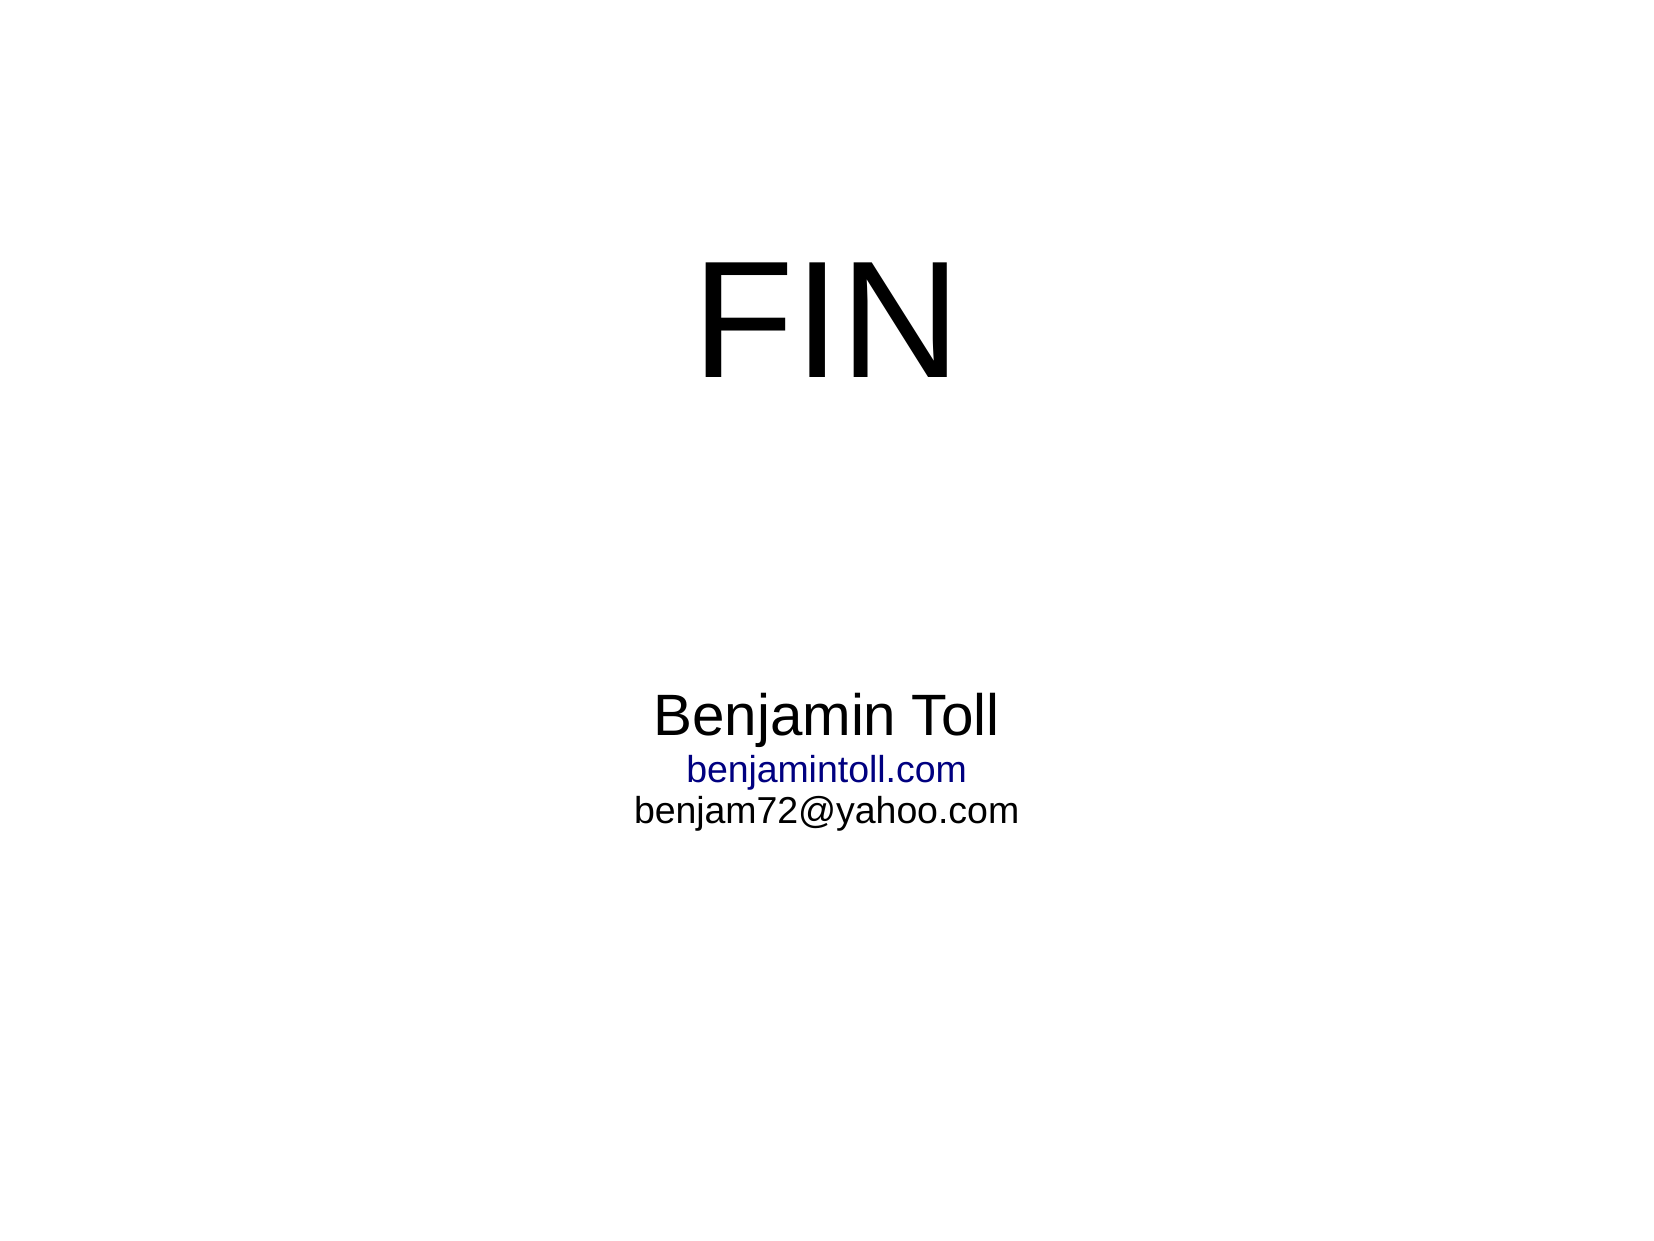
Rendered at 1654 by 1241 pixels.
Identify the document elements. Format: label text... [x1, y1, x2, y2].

subtitle FIN Benjamin Toll benjamintoll.com benjam72@yahoo.com [82, 49, 1571, 1010]
